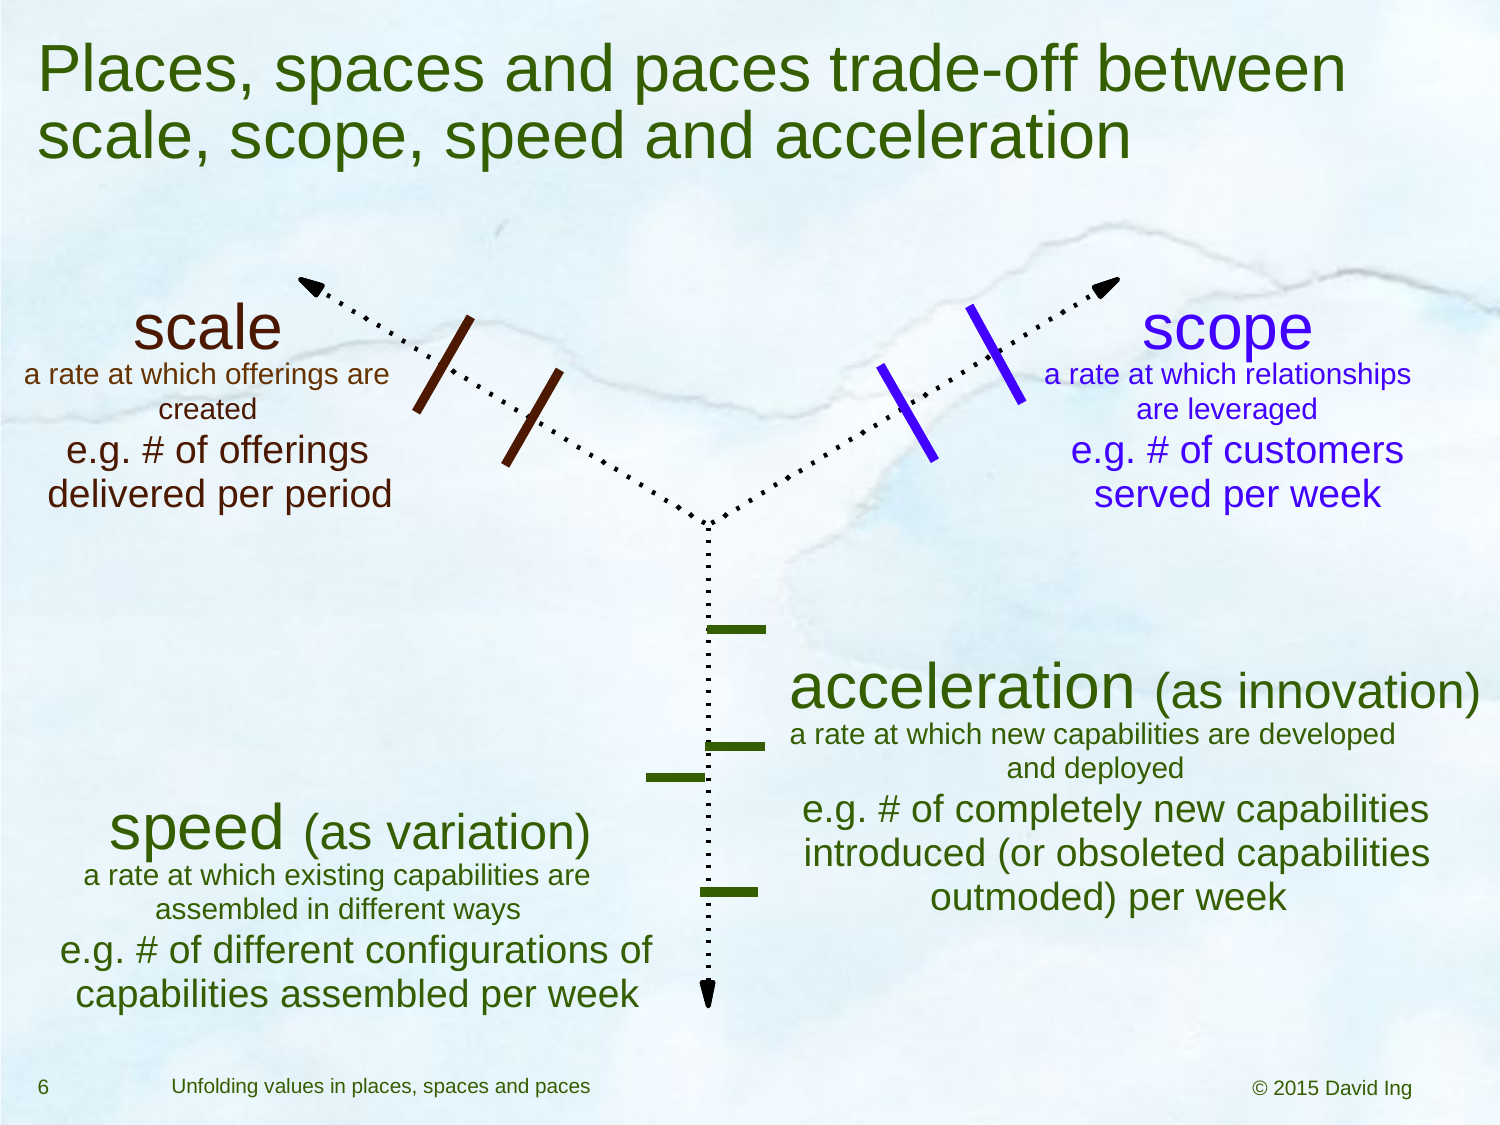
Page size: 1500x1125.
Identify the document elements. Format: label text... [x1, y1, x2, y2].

text_box a rate at which offerings are [23, 358, 400, 396]
text_box acceleration (as innovation) [789, 650, 1482, 731]
text_box assembled in different ways [155, 892, 522, 927]
text_box scale [133, 291, 284, 358]
text_box capabilities assembled per week [75, 971, 641, 1021]
text_box speed (as variation) [109, 791, 656, 871]
text_box e.g. # of offerings [66, 427, 381, 471]
text_box and deployed [1006, 751, 1186, 787]
text_box are leveraged [1136, 392, 1319, 427]
text_box delivered per period [47, 471, 394, 521]
text_box outmoded) per week [930, 874, 1288, 924]
text_box a rate at which new capabilities are developed [789, 717, 1409, 755]
text_box served per week [1094, 471, 1383, 521]
text_box e.g. # of completely new capabilities [802, 787, 1442, 837]
text_box e.g. # of different configurations of [59, 927, 665, 977]
text_box a rate at which existing capabilities are [83, 858, 601, 896]
text_box e.g. # of customers [1070, 427, 1417, 477]
text_box scope [1142, 291, 1315, 358]
title Places, spaces and paces trade-off between scale, scope, speed and acceleration [37, 37, 1463, 180]
text_box created [158, 392, 258, 427]
text_box a rate at which relationships [1044, 358, 1421, 396]
text_box introduced (or obsoleted capabilities [803, 830, 1443, 880]
picture [0, 0, 1500, 1125]
